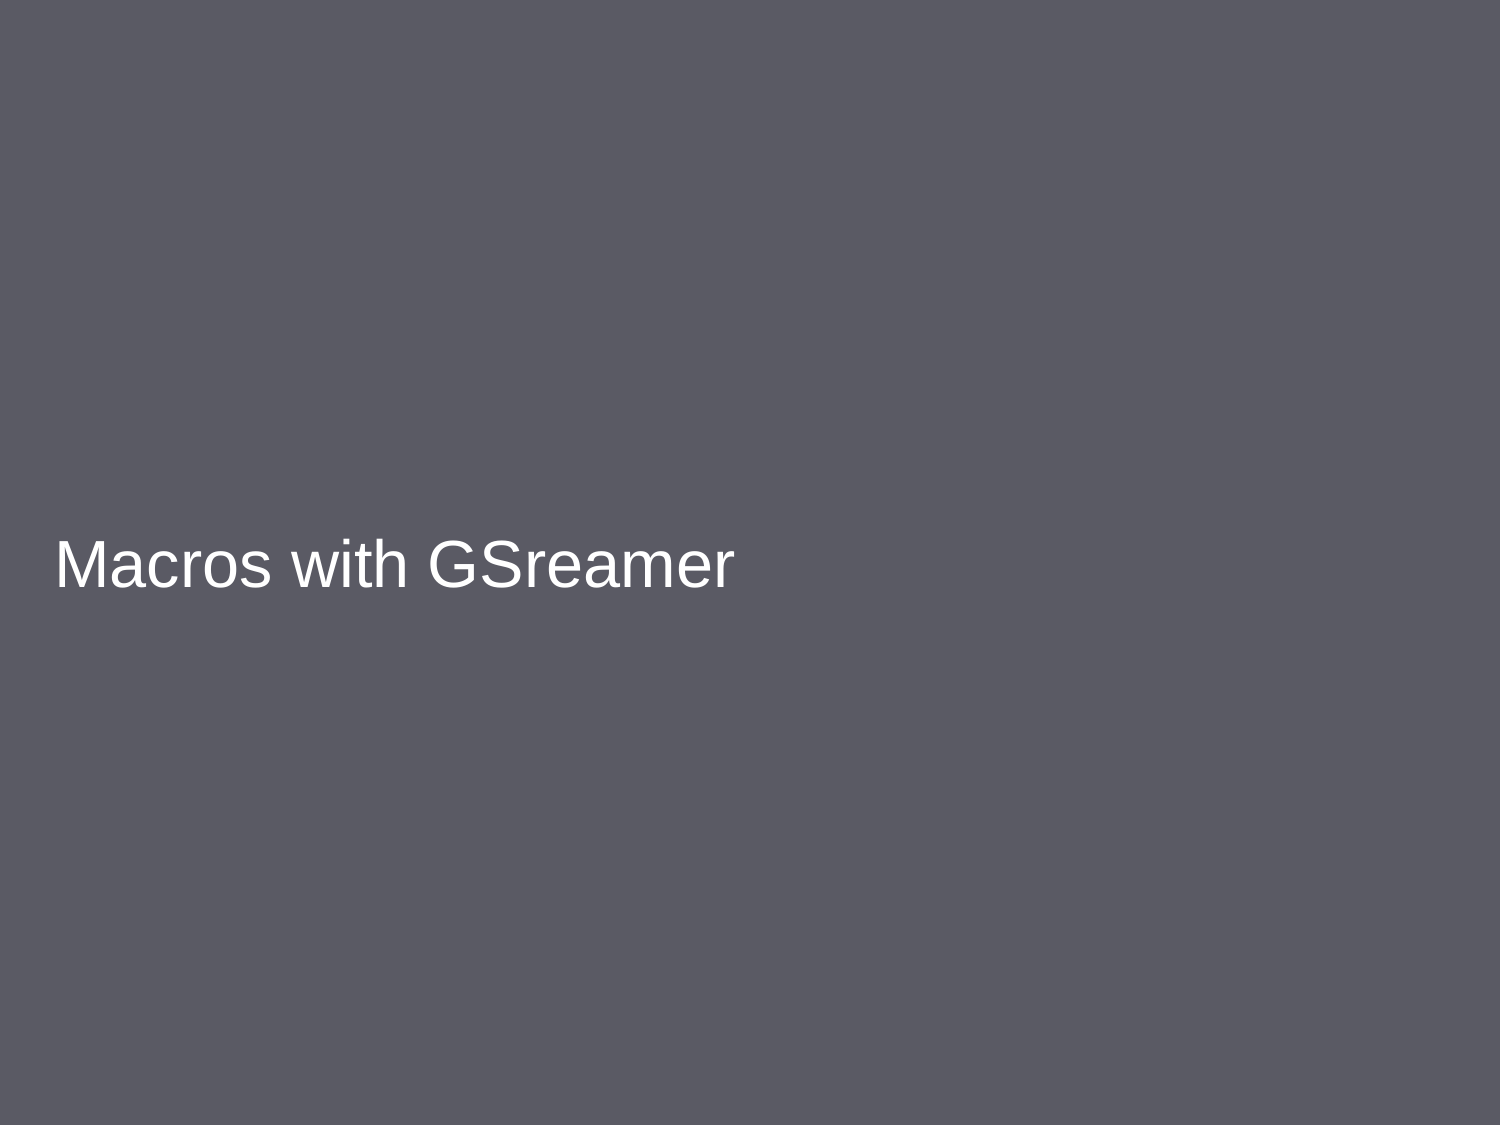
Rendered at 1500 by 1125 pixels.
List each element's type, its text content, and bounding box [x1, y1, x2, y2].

title Macros with GSreamer [54, 468, 1405, 656]
